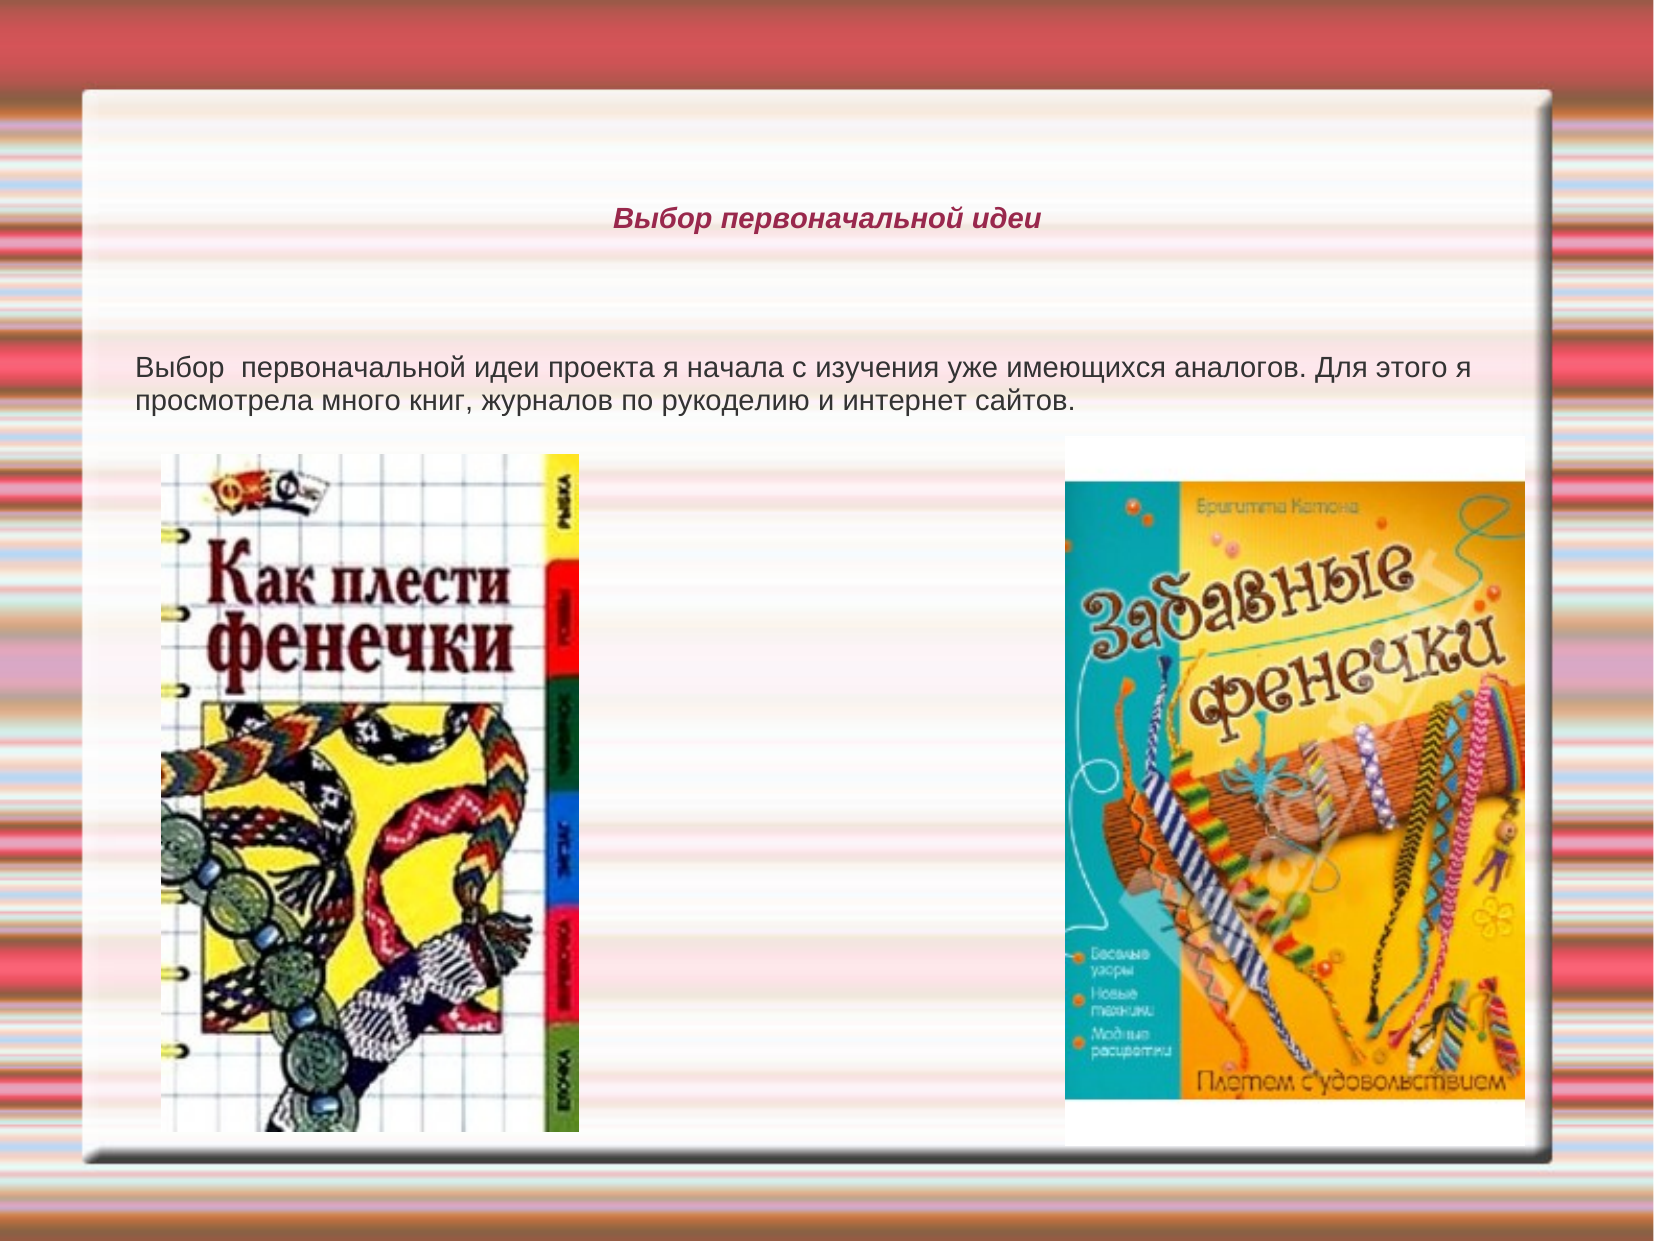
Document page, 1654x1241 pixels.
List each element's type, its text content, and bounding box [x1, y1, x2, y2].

list Выбор первоначальной идеи проекта я начала с изучения уже имеющихся аналогов. Для этого я просмотрела много книг, журналов по рукоделию и интернет сайтов. [134, 350, 1516, 1132]
picture [0, 0, 1654, 1241]
title Выбор первоначальной идеи [121, 114, 1534, 322]
